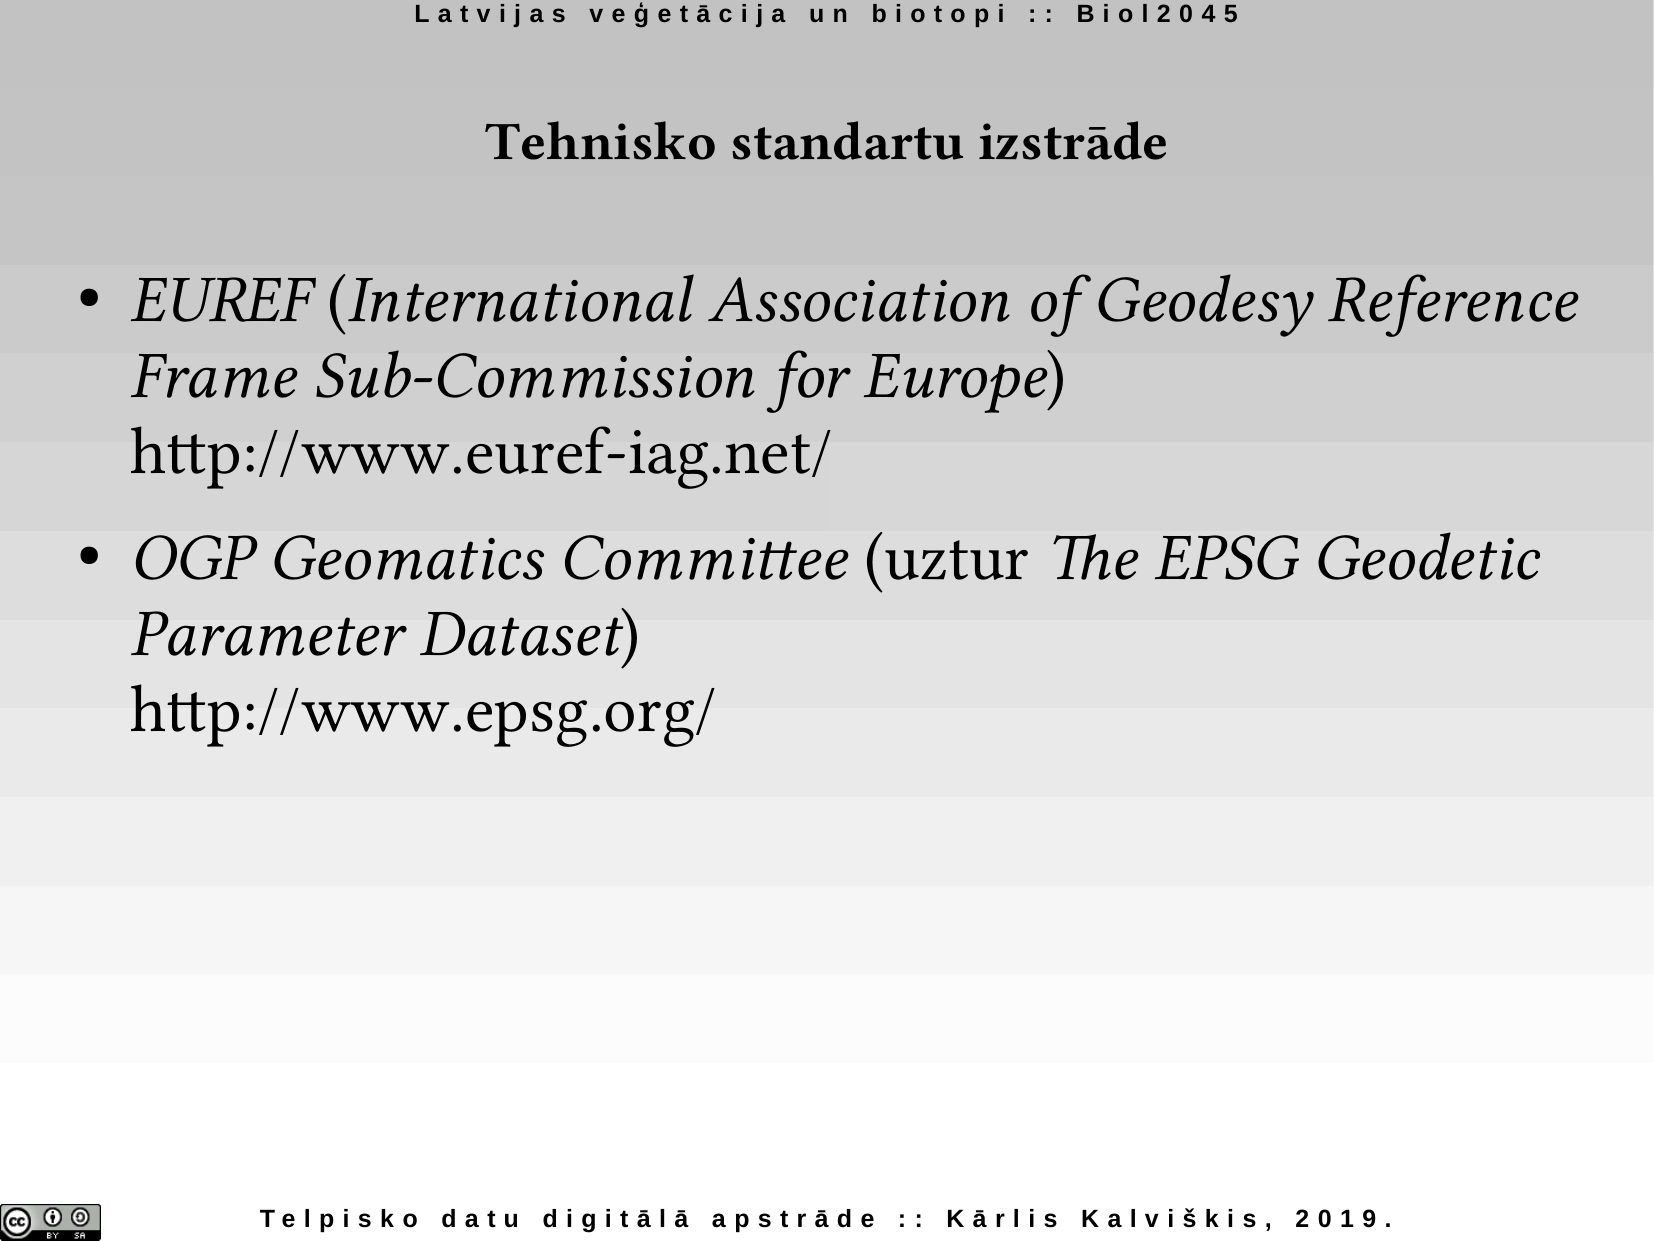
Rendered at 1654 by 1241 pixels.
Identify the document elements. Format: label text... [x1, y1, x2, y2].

list EUREF (International Association of Geodesy Reference Frame Sub-Commission for Europe) http://www.euref-iag.net/ OGP Geomatics Committee (uztur The EPSG Geodetic Parameter Dataset) http://www.epsg.org/ [59, 261, 1596, 981]
picture [0, 0, 1654, 1241]
title Tehnisko standartu izstrāde [59, 37, 1596, 246]
